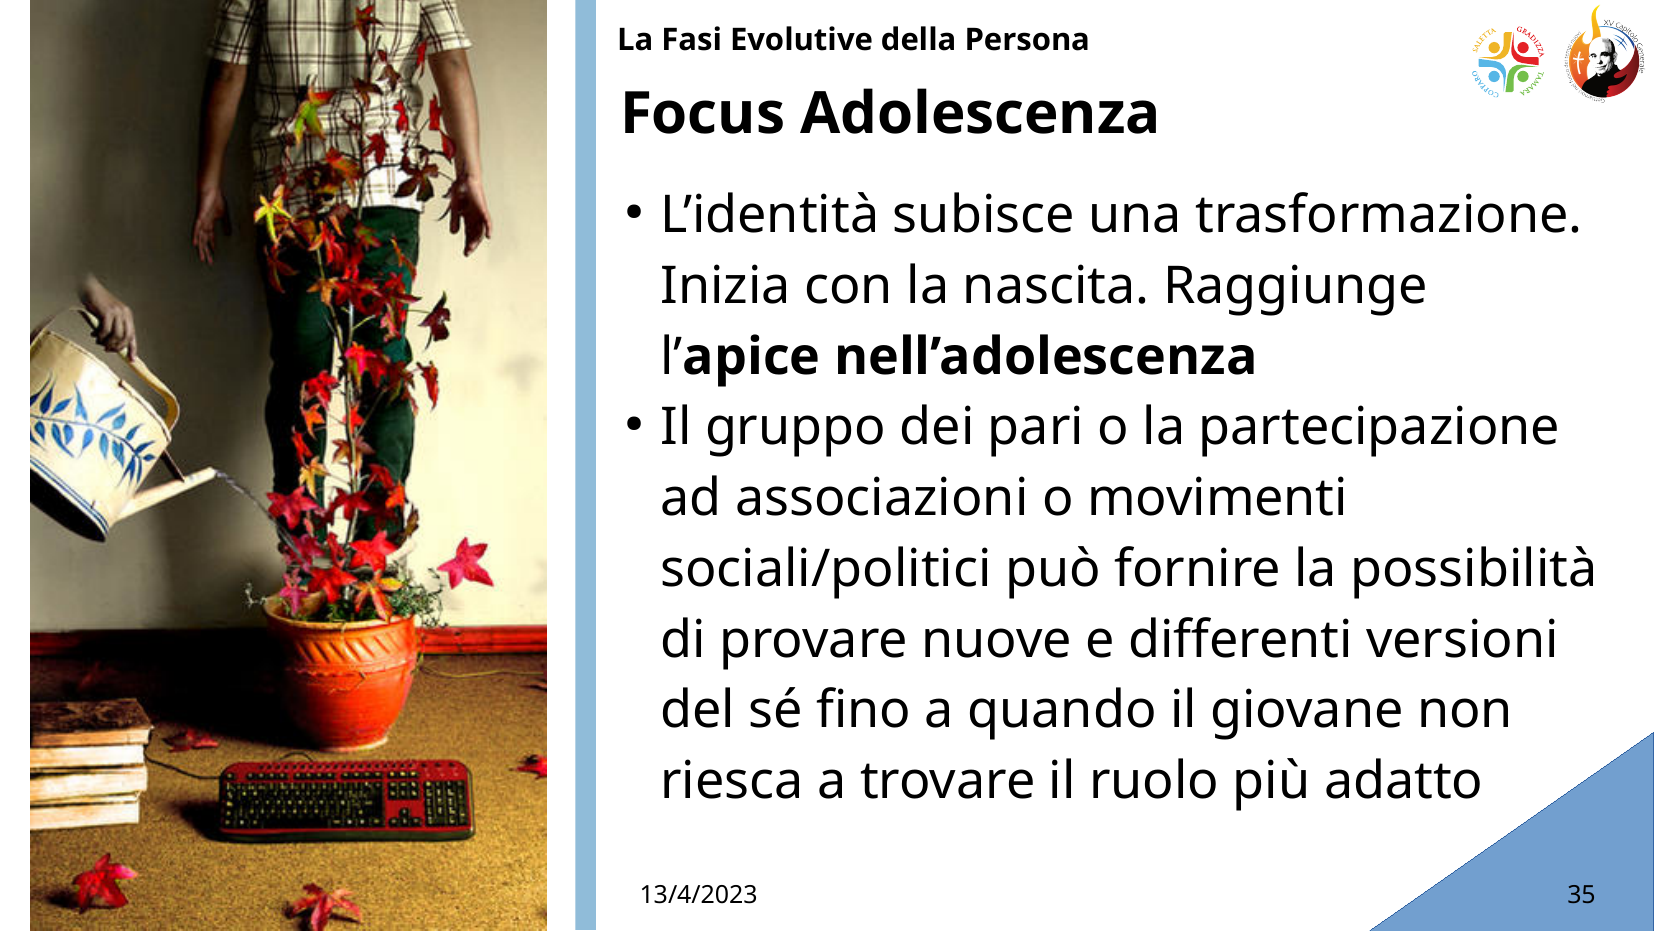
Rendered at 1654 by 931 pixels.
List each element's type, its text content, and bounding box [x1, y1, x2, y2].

picture [1563, 4, 1646, 103]
subtitle L’identità subisce una trasformazione. Inizia con la nascita. Raggiunge l’apice nell’adolescenza Il gruppo dei pari o la partecipazione ad associazioni o movimenti sociali/politici può fornire la possibilità di provare nuove e differenti versioni del sé fino a quando il giovane non riesca a trovare il ruolo più adatto [624, 177, 1602, 873]
picture [30, 0, 547, 931]
text_box La Fasi Evolutive della Persona [602, 9, 1335, 63]
title Focus Adolescenza [620, 70, 1617, 142]
